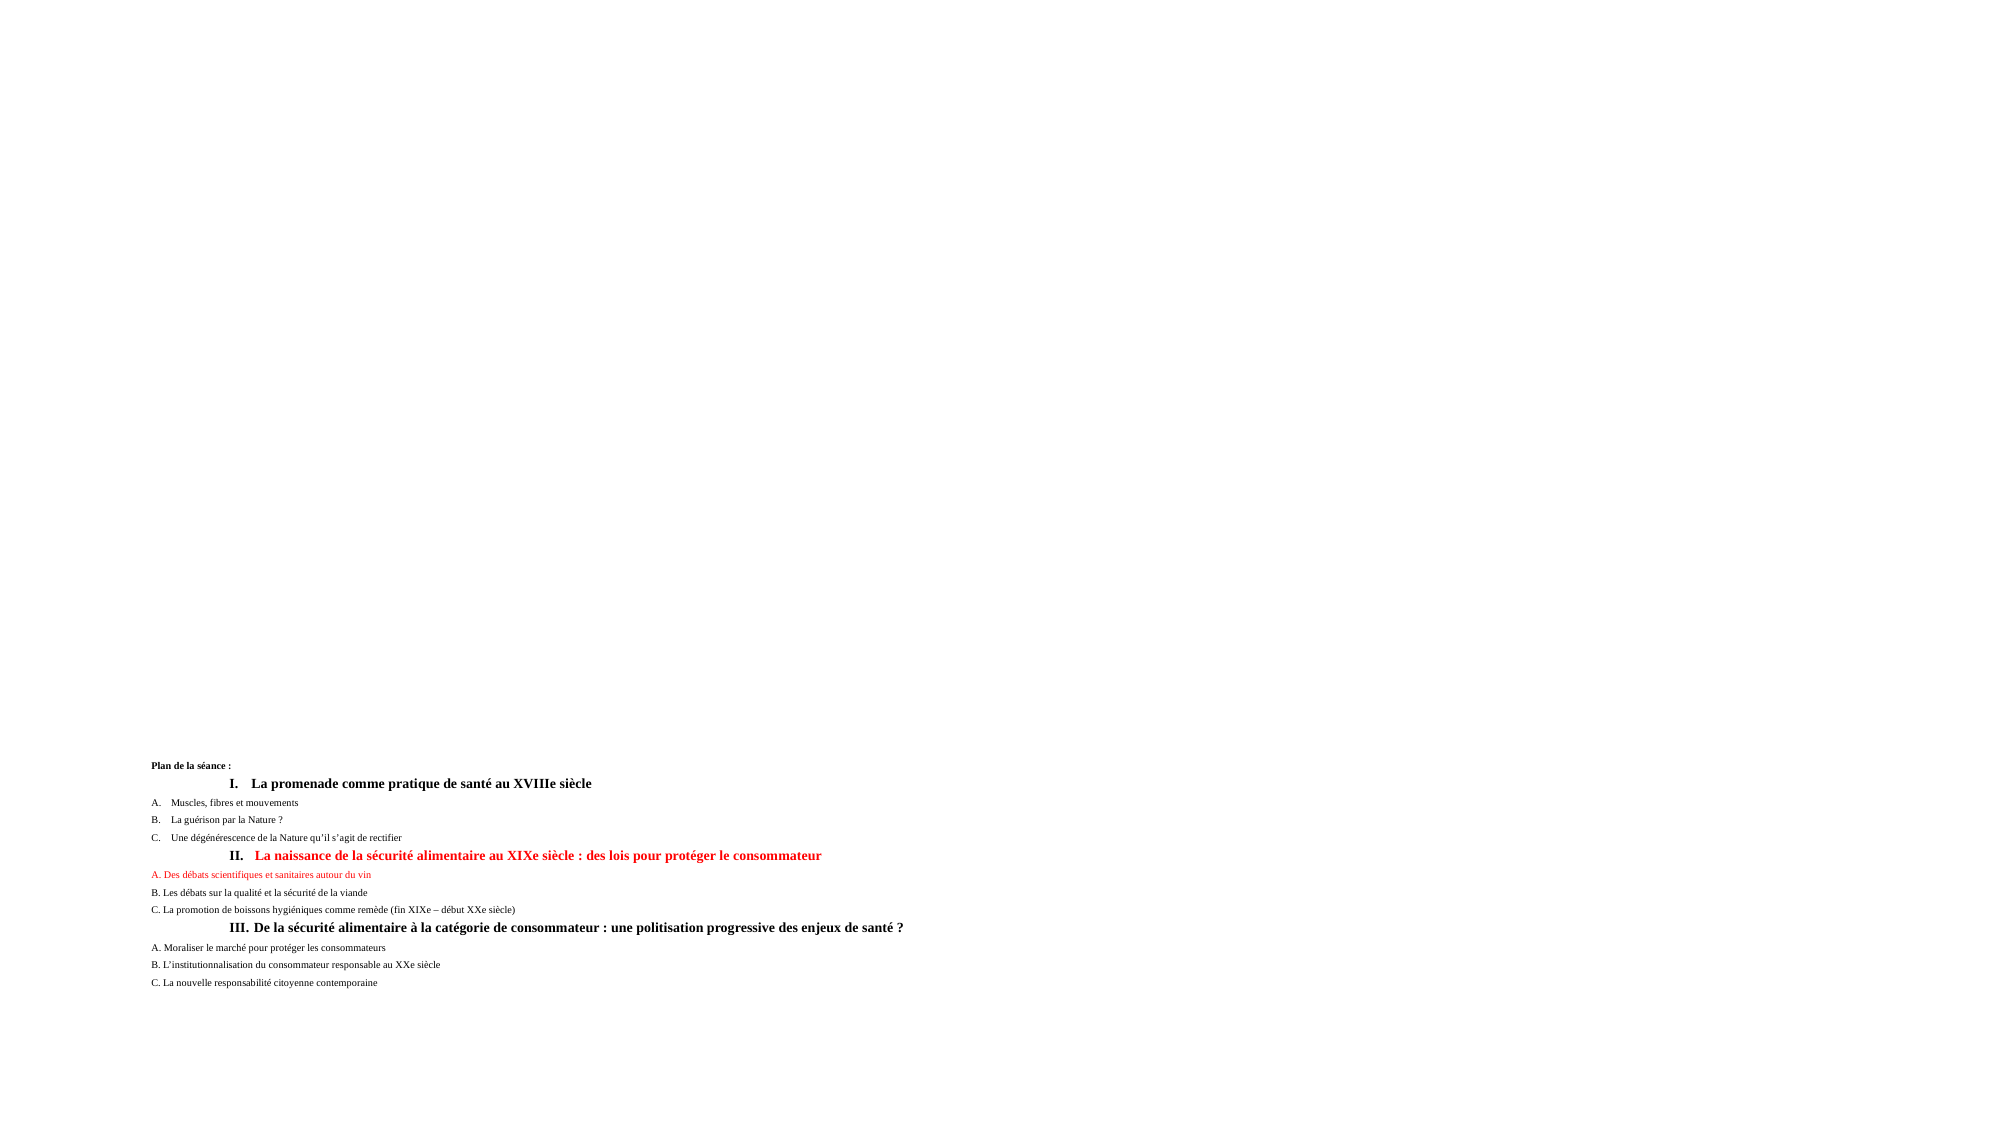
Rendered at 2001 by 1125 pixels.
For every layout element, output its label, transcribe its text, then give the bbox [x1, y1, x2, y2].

list Plan de la séance : La promenade comme pratique de santé au XVIIIe siècle Muscles, fibres et mouvements La guérison par la Nature ? Une dégénérescence de la Nature qu’il s’agit de rectifier La naissance de la sécurité alimentaire au XIXe siècle : des lois pour protéger le consommateur A. Des débats scientifiques et sanitaires autour du vin B. Les débats sur la qualité et la sécurité de la viande C. La promotion de boissons hygiéniques comme remède (fin XIXe – début XXe siècle) De la sécurité alimentaire à la catégorie de consommateur : une politisation progressive des enjeux de santé ? A. Moraliser le marché pour protéger les consommateurs B. L’institutionnalisation du consommateur responsable au XXe siècle C. La nouvelle responsabilité citoyenne contemporaine [28, 29, 1972, 1096]
